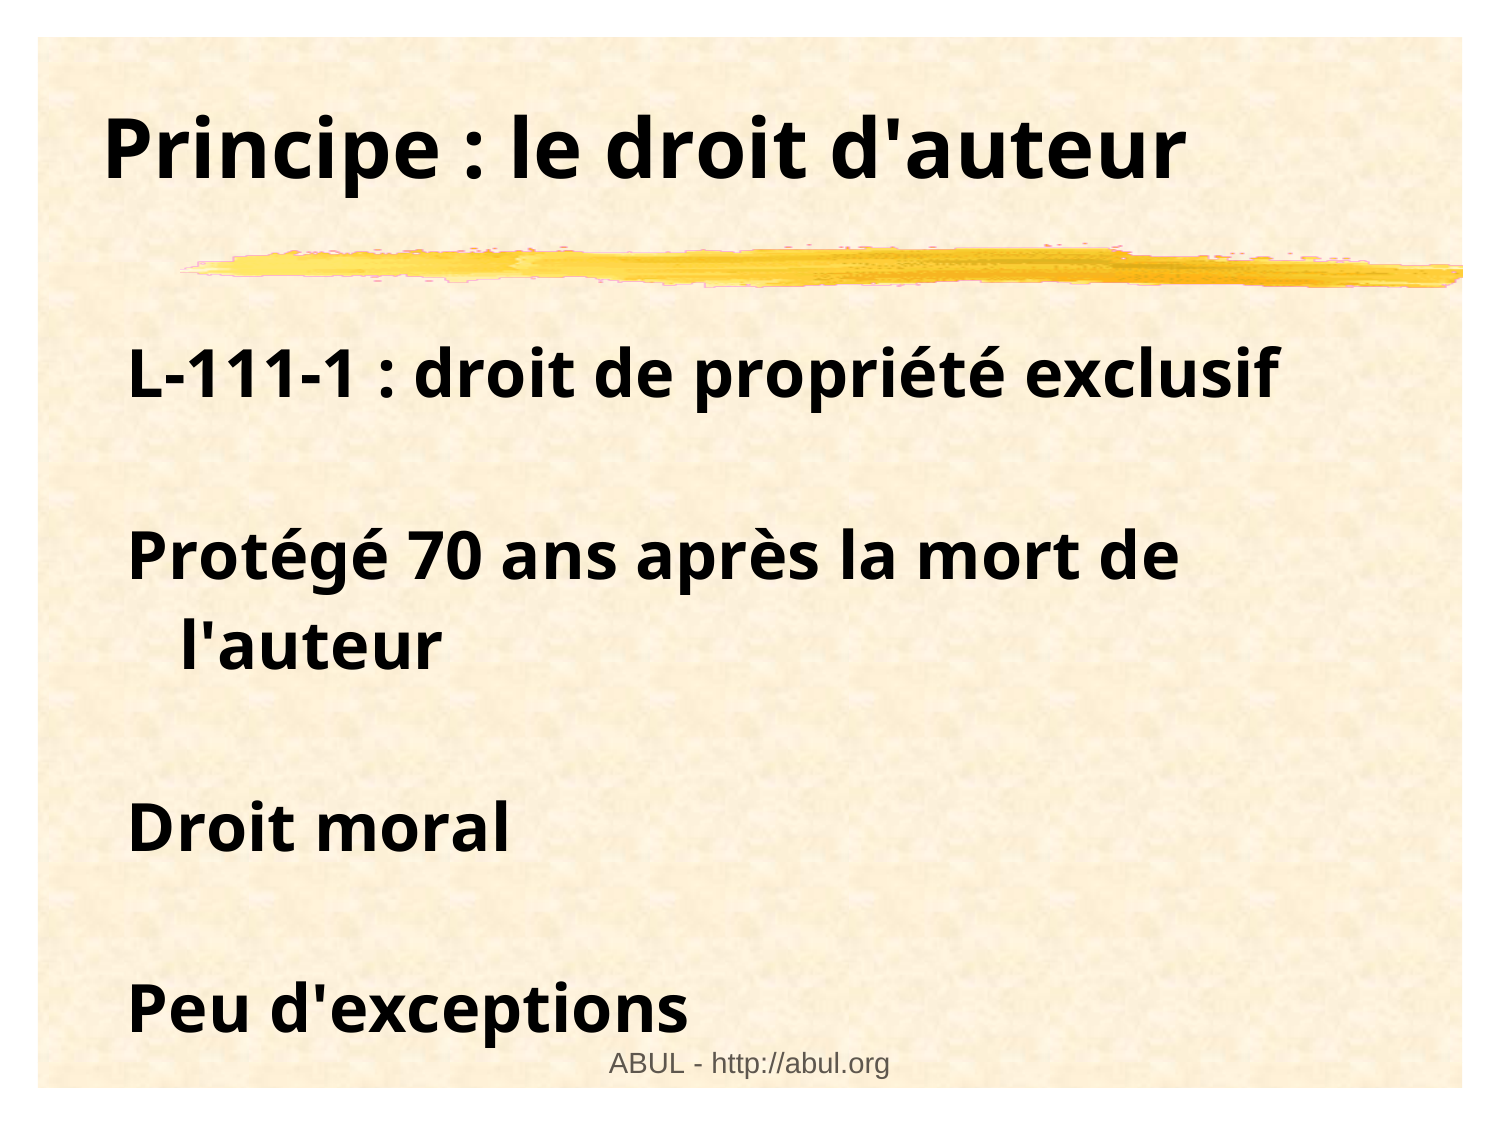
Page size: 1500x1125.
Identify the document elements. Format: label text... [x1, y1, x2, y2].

title Principe : le droit d'auteur [101, 39, 1312, 253]
list L-111-1 : droit de propriété exclusif Protégé 70 ans après la mort de l'auteur Droit moral Peu d'exceptions [109, 326, 1384, 965]
picture [37, 37, 1463, 1088]
